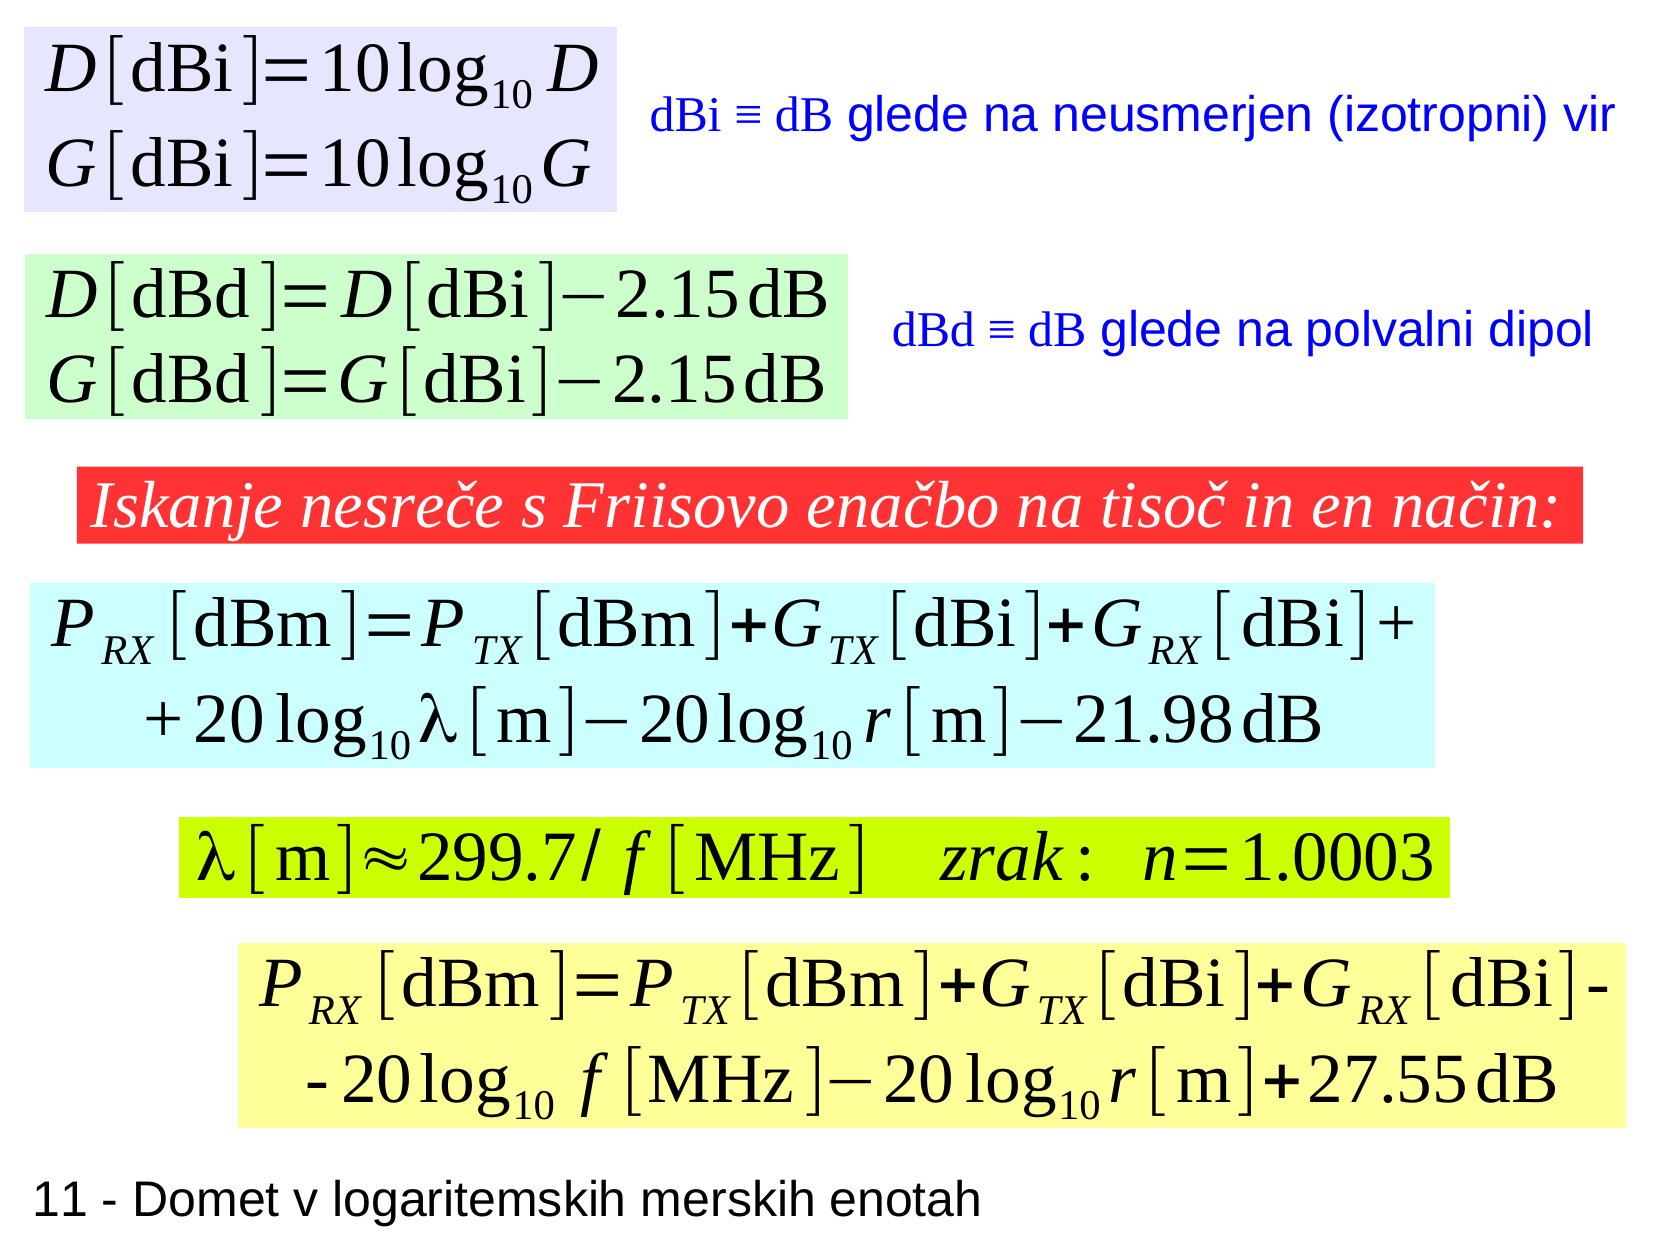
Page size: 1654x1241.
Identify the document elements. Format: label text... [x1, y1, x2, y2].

text_box Iskanje nesreče s Friisovo enačbo na tisoč in en način: [76, 466, 1584, 544]
chart [23, 27, 617, 213]
chart [30, 582, 1436, 768]
text_box 11 - Domet v logaritemskih merskih enotah [32, 1171, 1117, 1228]
text_box dBi ≡ dB glede na neusmerjen (izotropni) vir [649, 85, 1618, 143]
chart [179, 816, 1450, 898]
chart [24, 253, 848, 419]
text_box dBd ≡ dB glede na polvalni dipol [891, 301, 1595, 358]
chart [237, 943, 1627, 1128]
